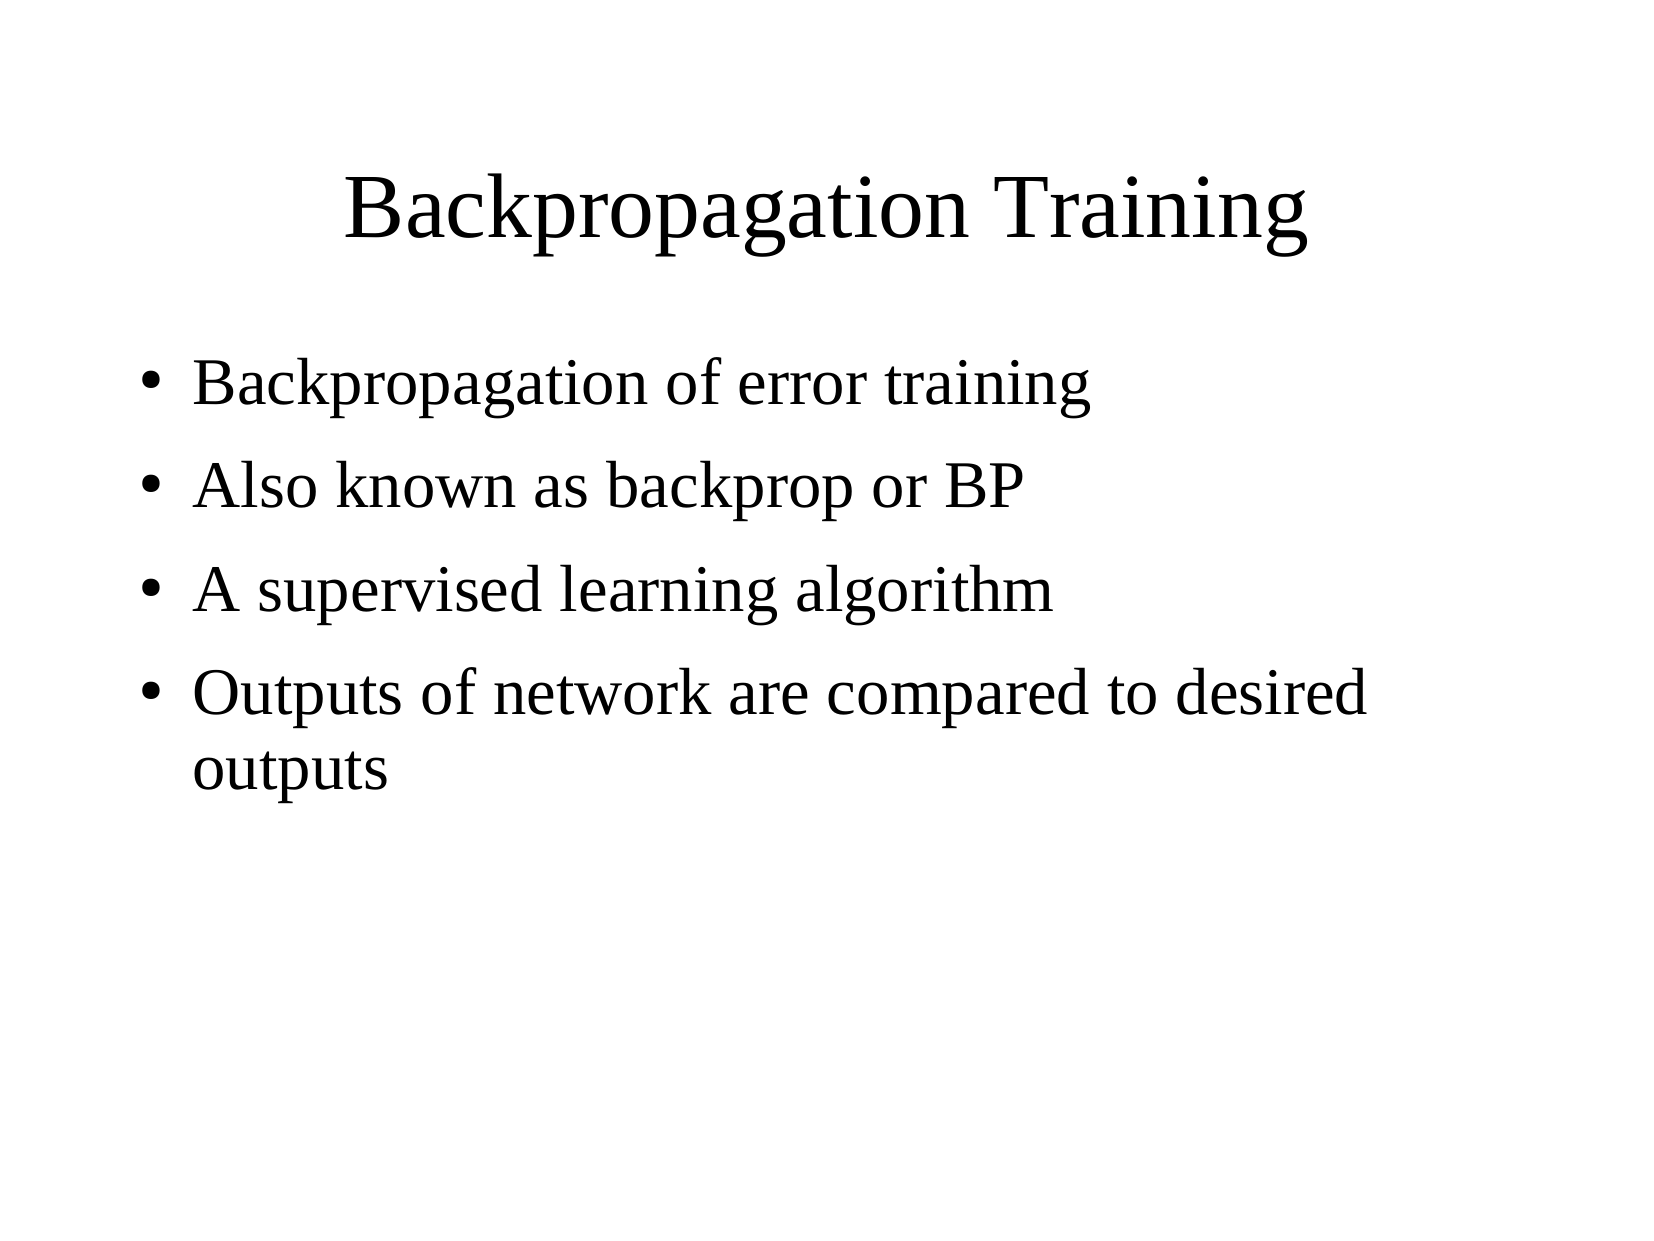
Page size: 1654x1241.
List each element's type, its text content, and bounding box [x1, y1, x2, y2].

title Backpropagation Training [121, 102, 1534, 311]
list Backpropagation of error training Also known as backprop or BP A supervised learning algorithm Outputs of network are compared to desired outputs [121, 344, 1534, 1127]
